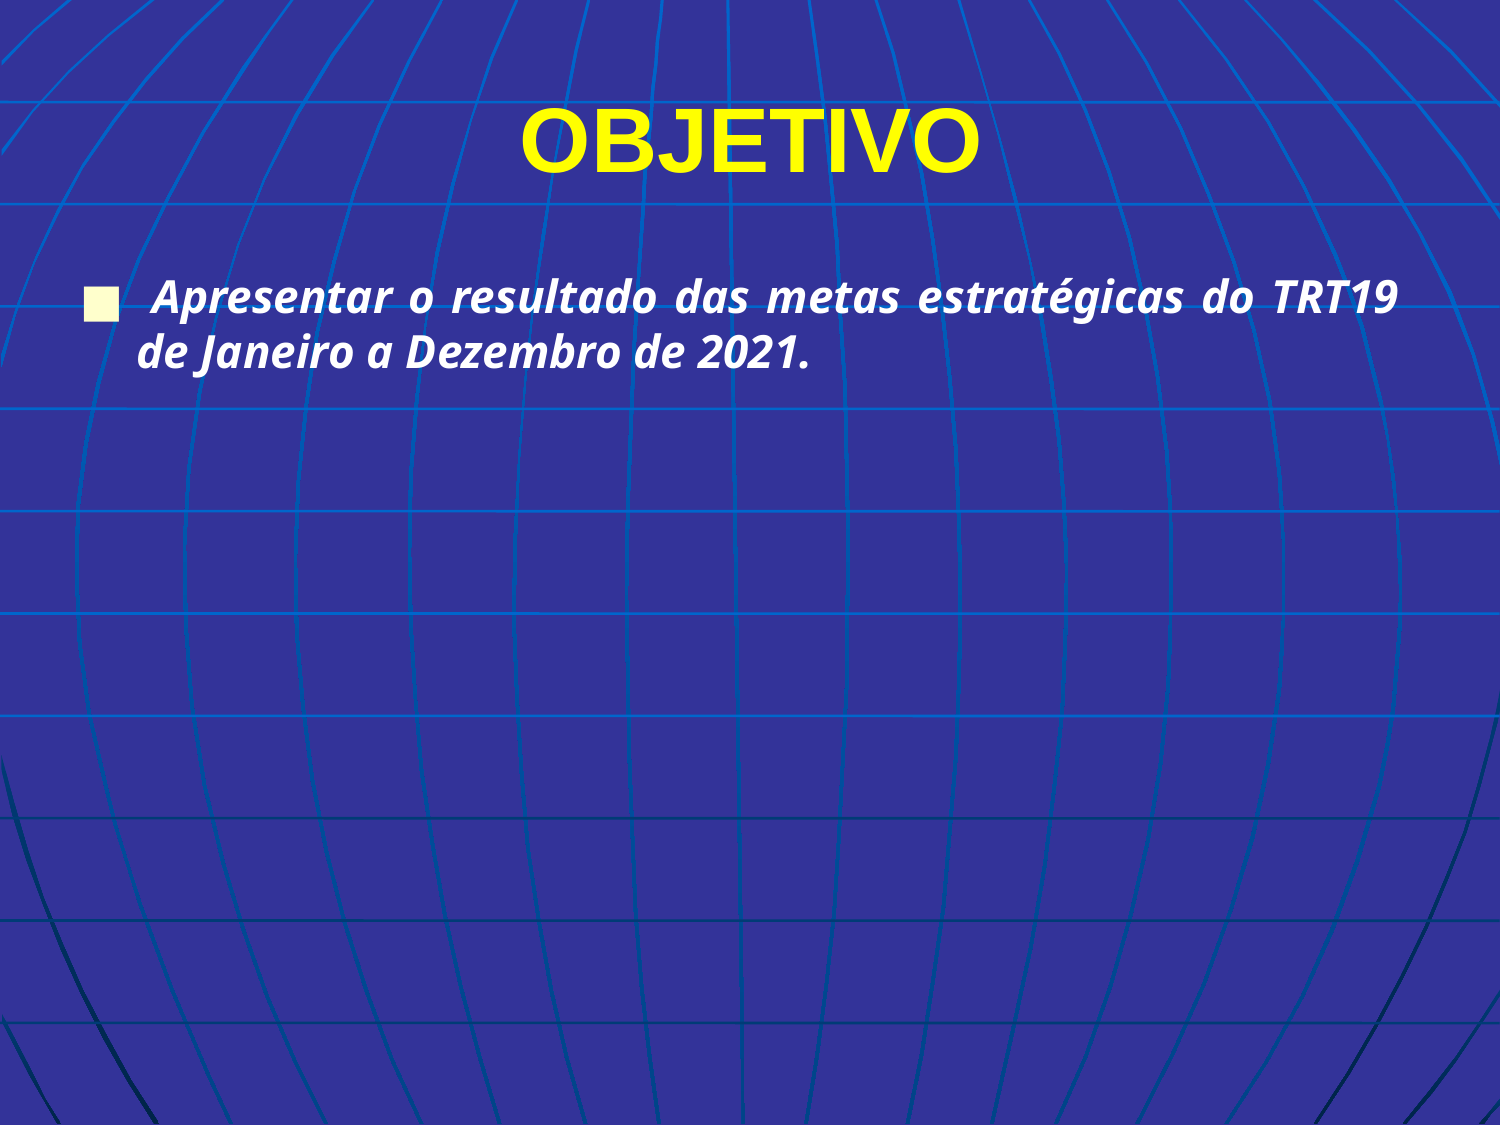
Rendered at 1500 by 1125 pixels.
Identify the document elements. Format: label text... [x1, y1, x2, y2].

text_box Apresentar o resultado das metas estratégicas do TRT19 de Janeiro a Dezembro de 2021. [64, 196, 1415, 1094]
title OBJETIVO [76, 42, 1427, 230]
